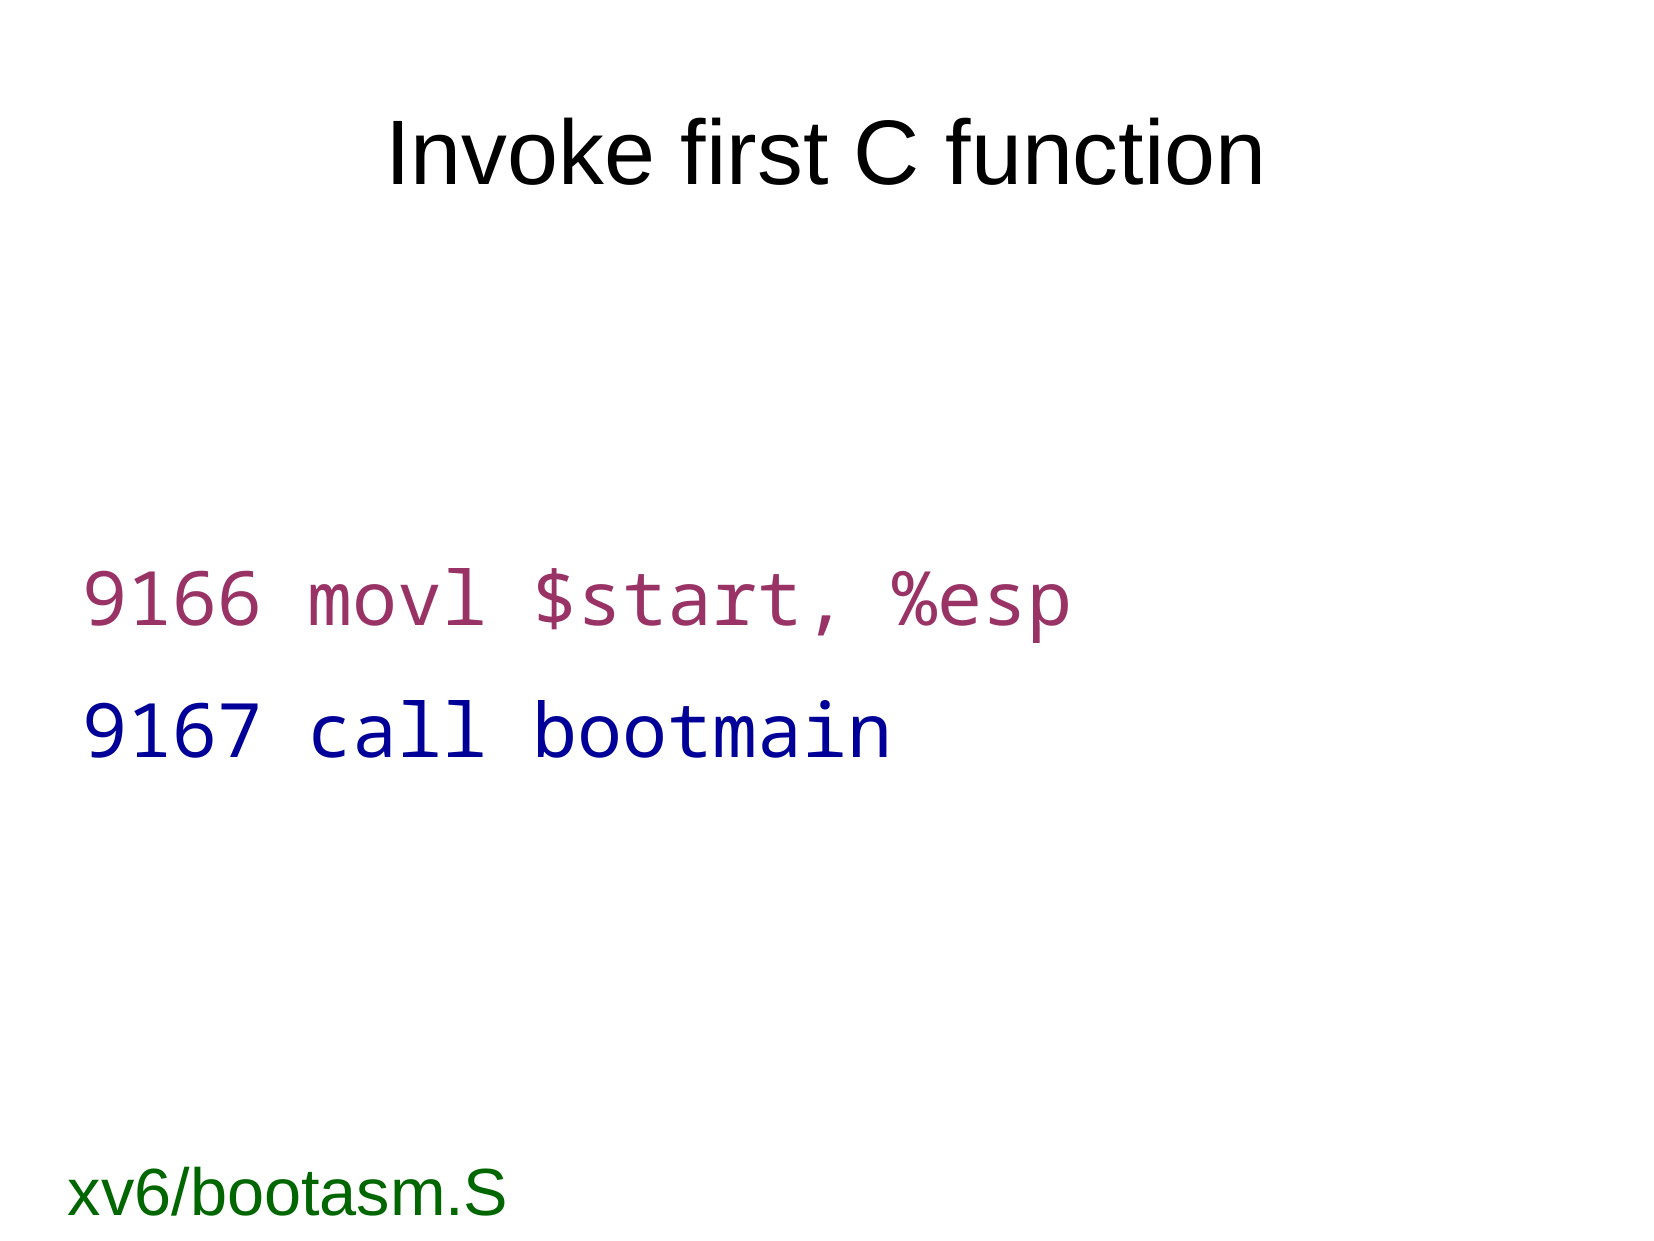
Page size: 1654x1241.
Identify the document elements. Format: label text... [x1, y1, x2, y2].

list 9166 movl $start, %esp 9167 call bootmain [82, 300, 1571, 1163]
title Invoke first C function [82, 49, 1571, 257]
text_box xv6/bootasm.S [53, 1147, 638, 1238]
